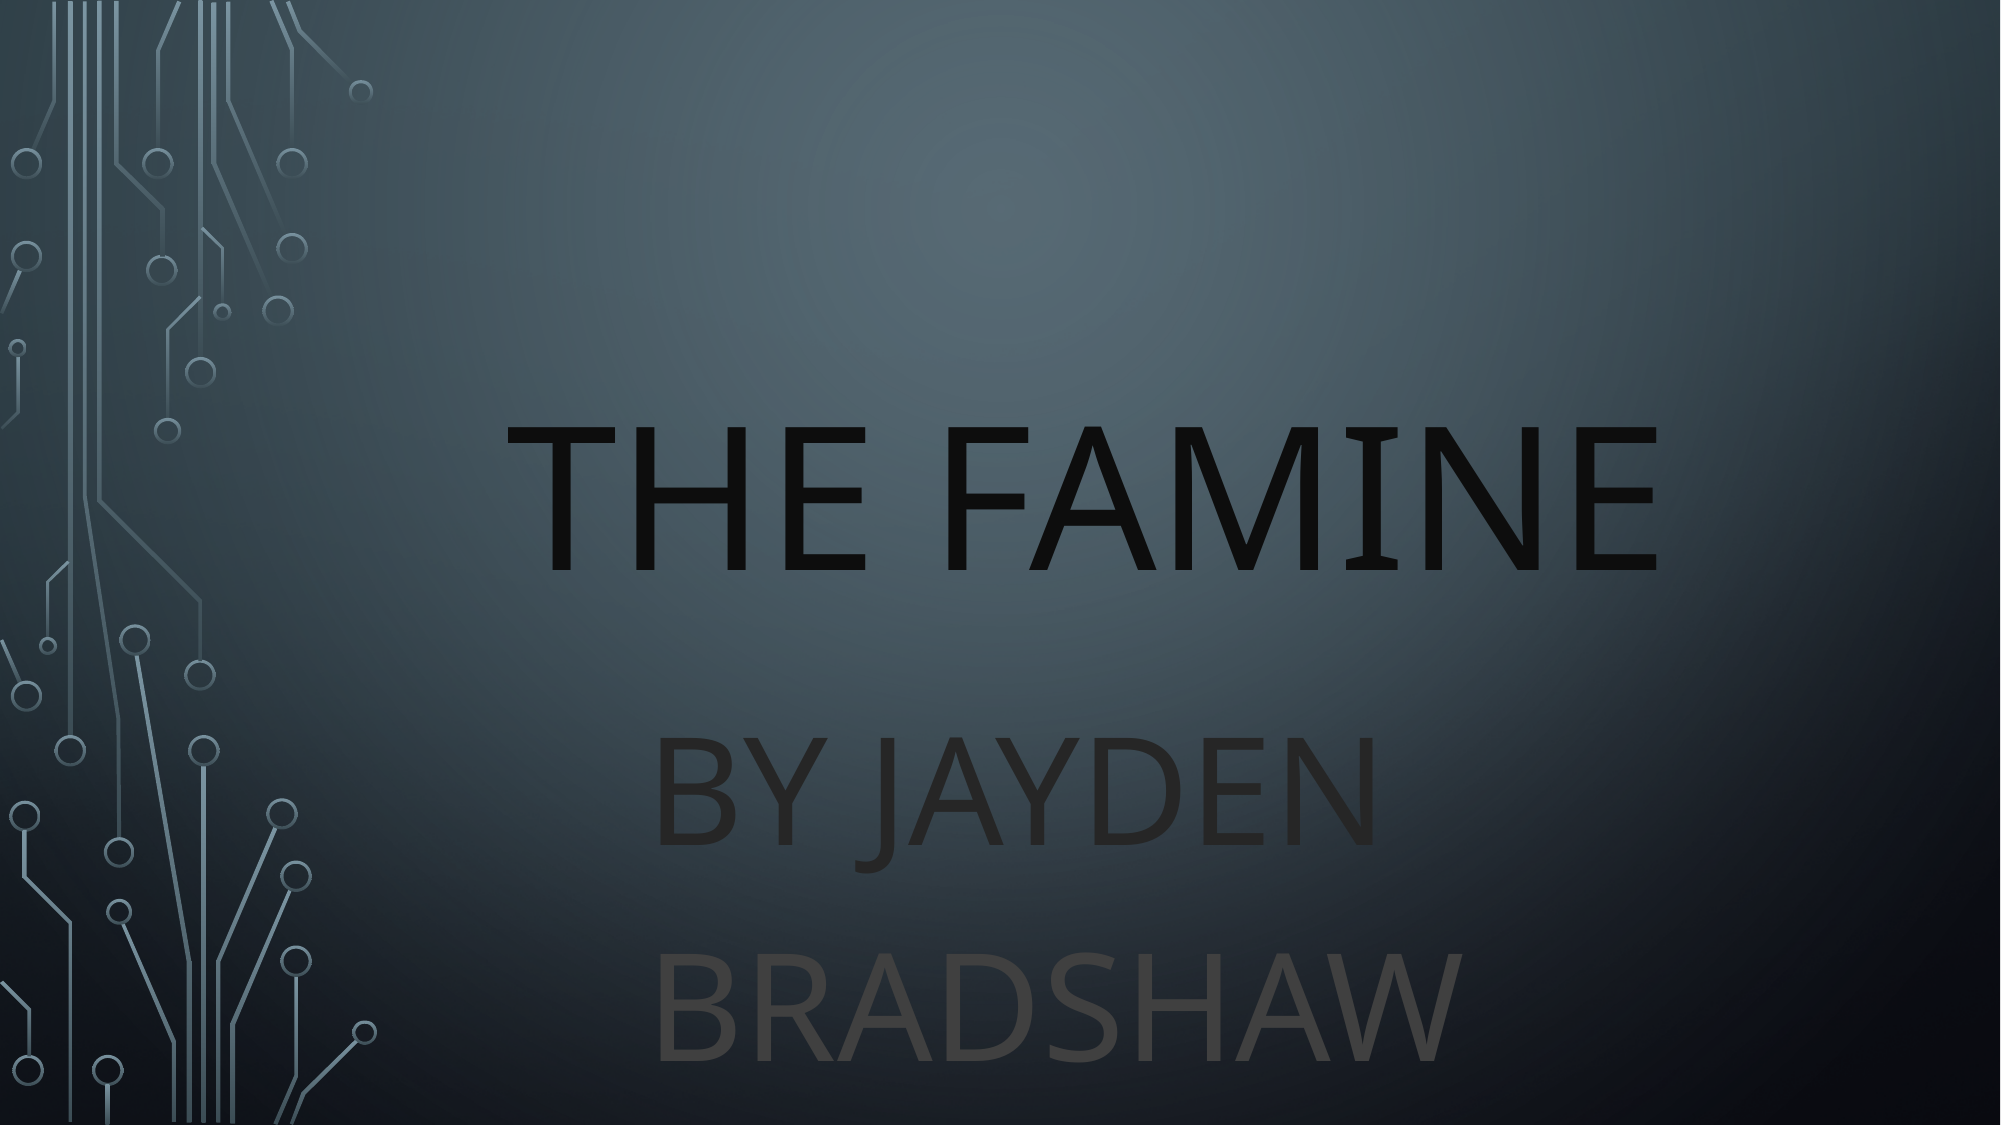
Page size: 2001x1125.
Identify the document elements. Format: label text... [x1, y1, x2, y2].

title THE FAMINE [491, 121, 1953, 622]
subtitle BY JAYDEN BRADSHAW [631, 652, 1813, 975]
